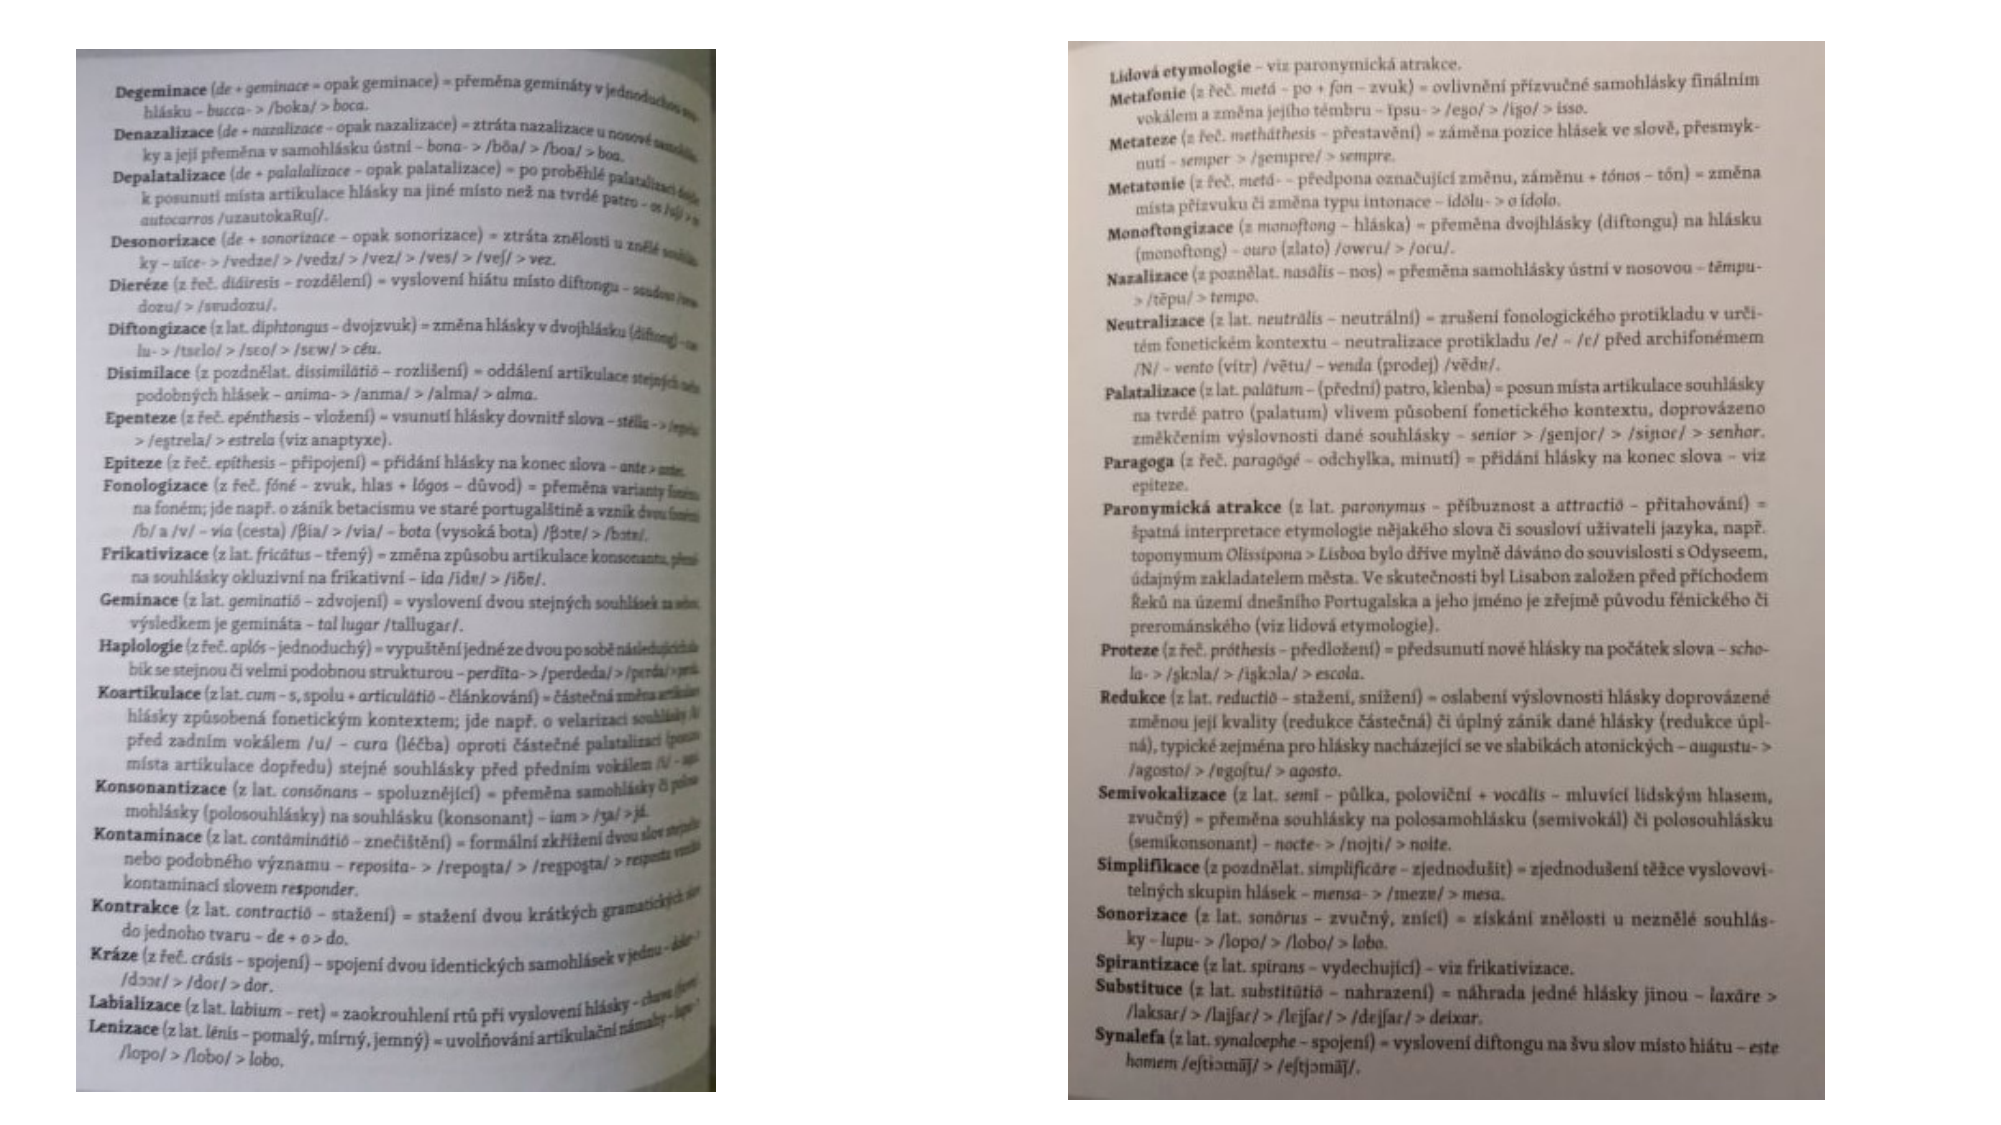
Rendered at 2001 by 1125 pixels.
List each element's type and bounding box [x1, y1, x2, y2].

picture [76, 49, 716, 1092]
picture [1068, 41, 1825, 1101]
